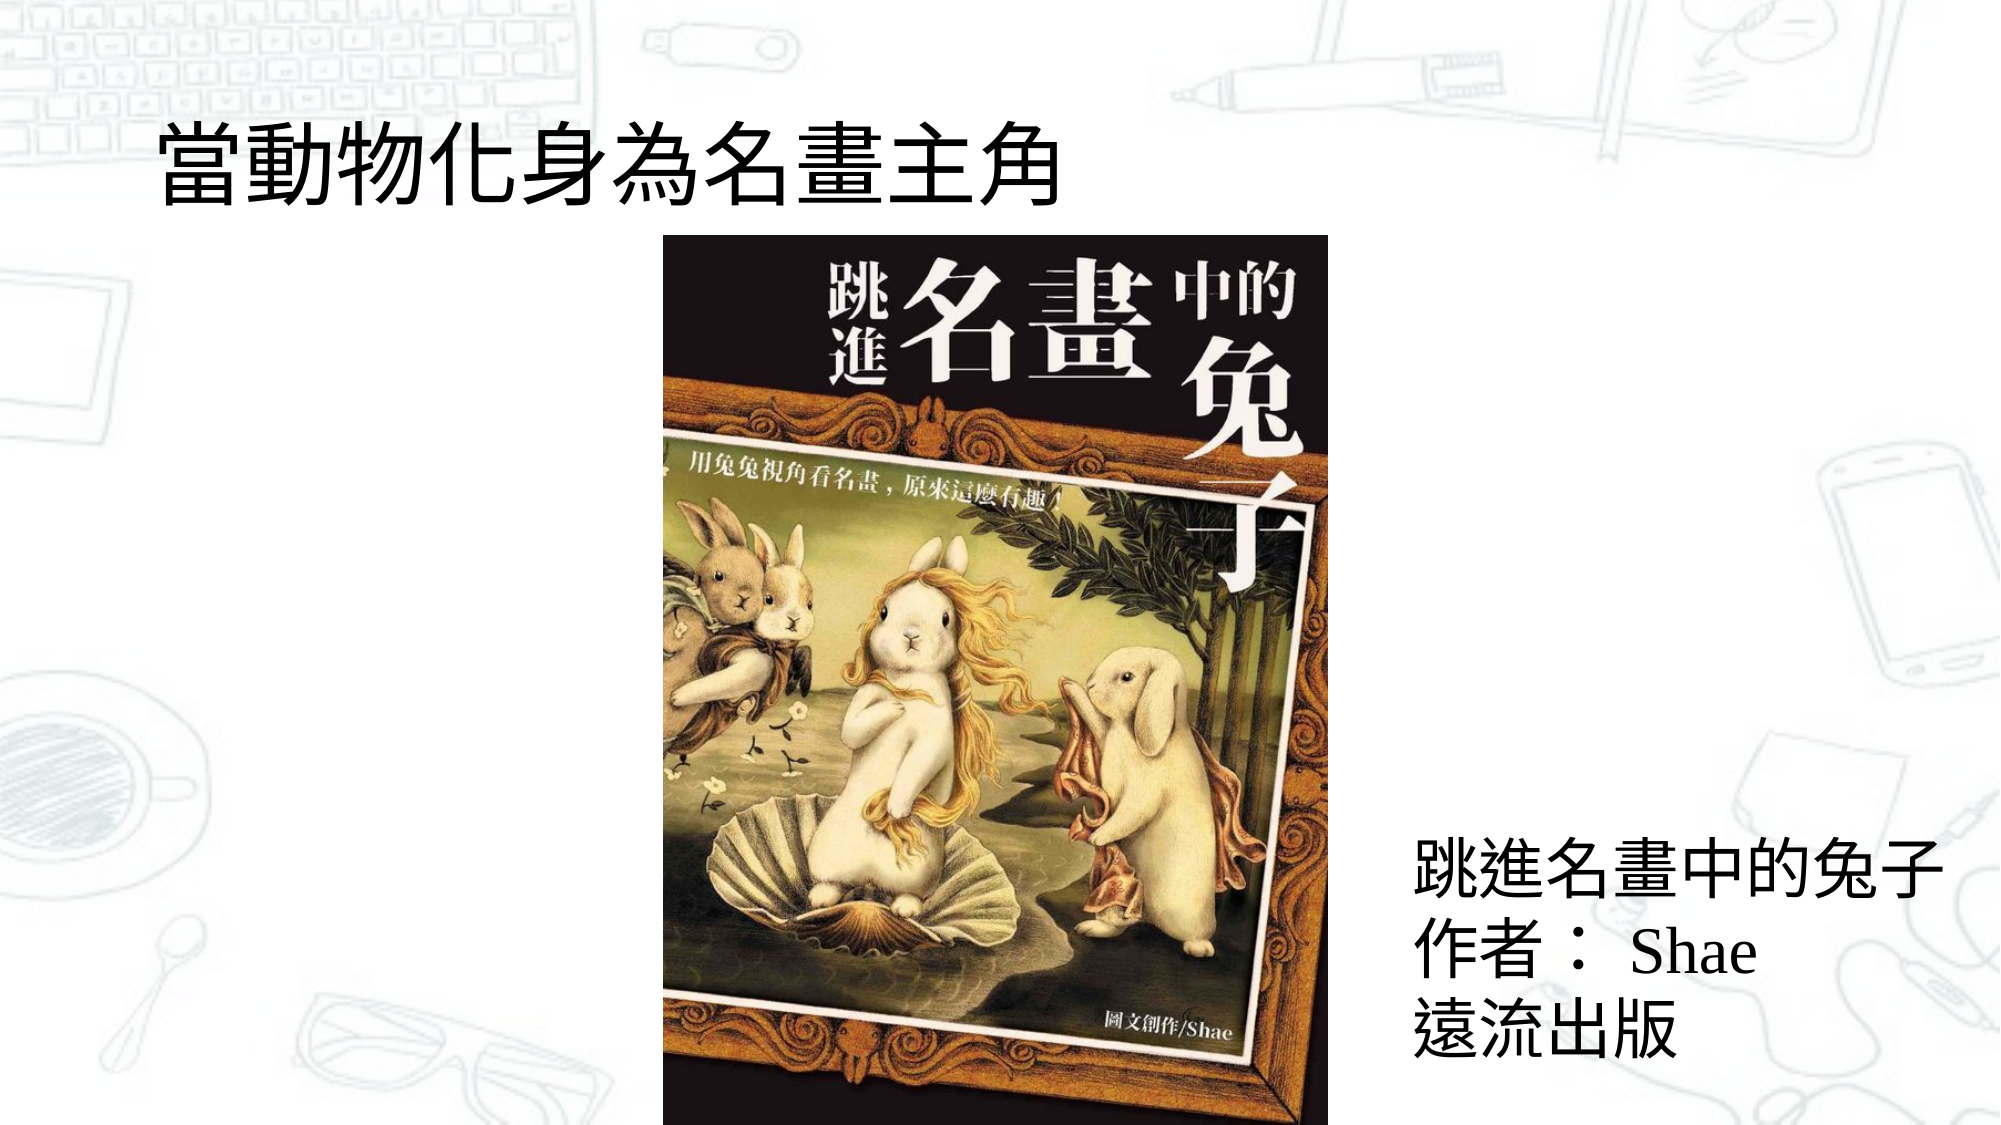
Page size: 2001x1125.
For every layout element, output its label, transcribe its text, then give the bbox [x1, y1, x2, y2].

text_box 跳進名畫中的兔子 作者：Shae 遠流出版 [1397, 819, 2000, 1074]
title 當動物化身為名畫主角 [137, 59, 1863, 278]
picture [663, 235, 1328, 1125]
